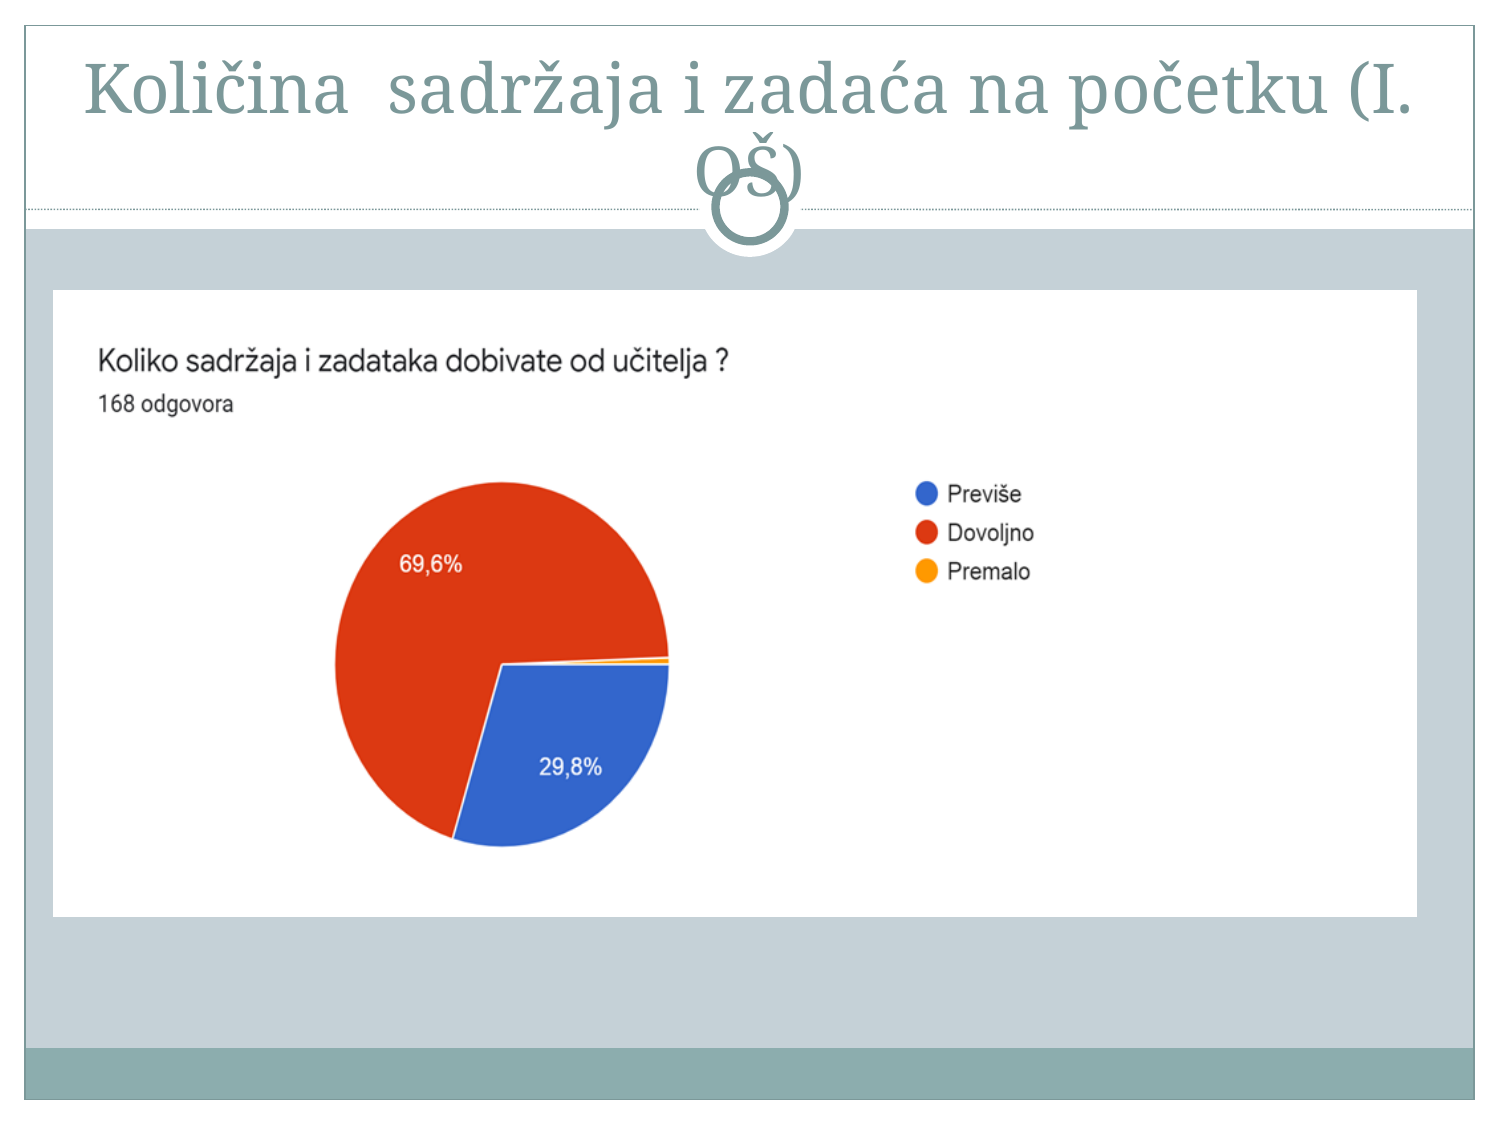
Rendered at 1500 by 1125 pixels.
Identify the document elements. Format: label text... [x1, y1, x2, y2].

picture [53, 290, 1417, 917]
title Količina sadržaja i zadaća na početku (I. OŠ) [49, 37, 1450, 162]
